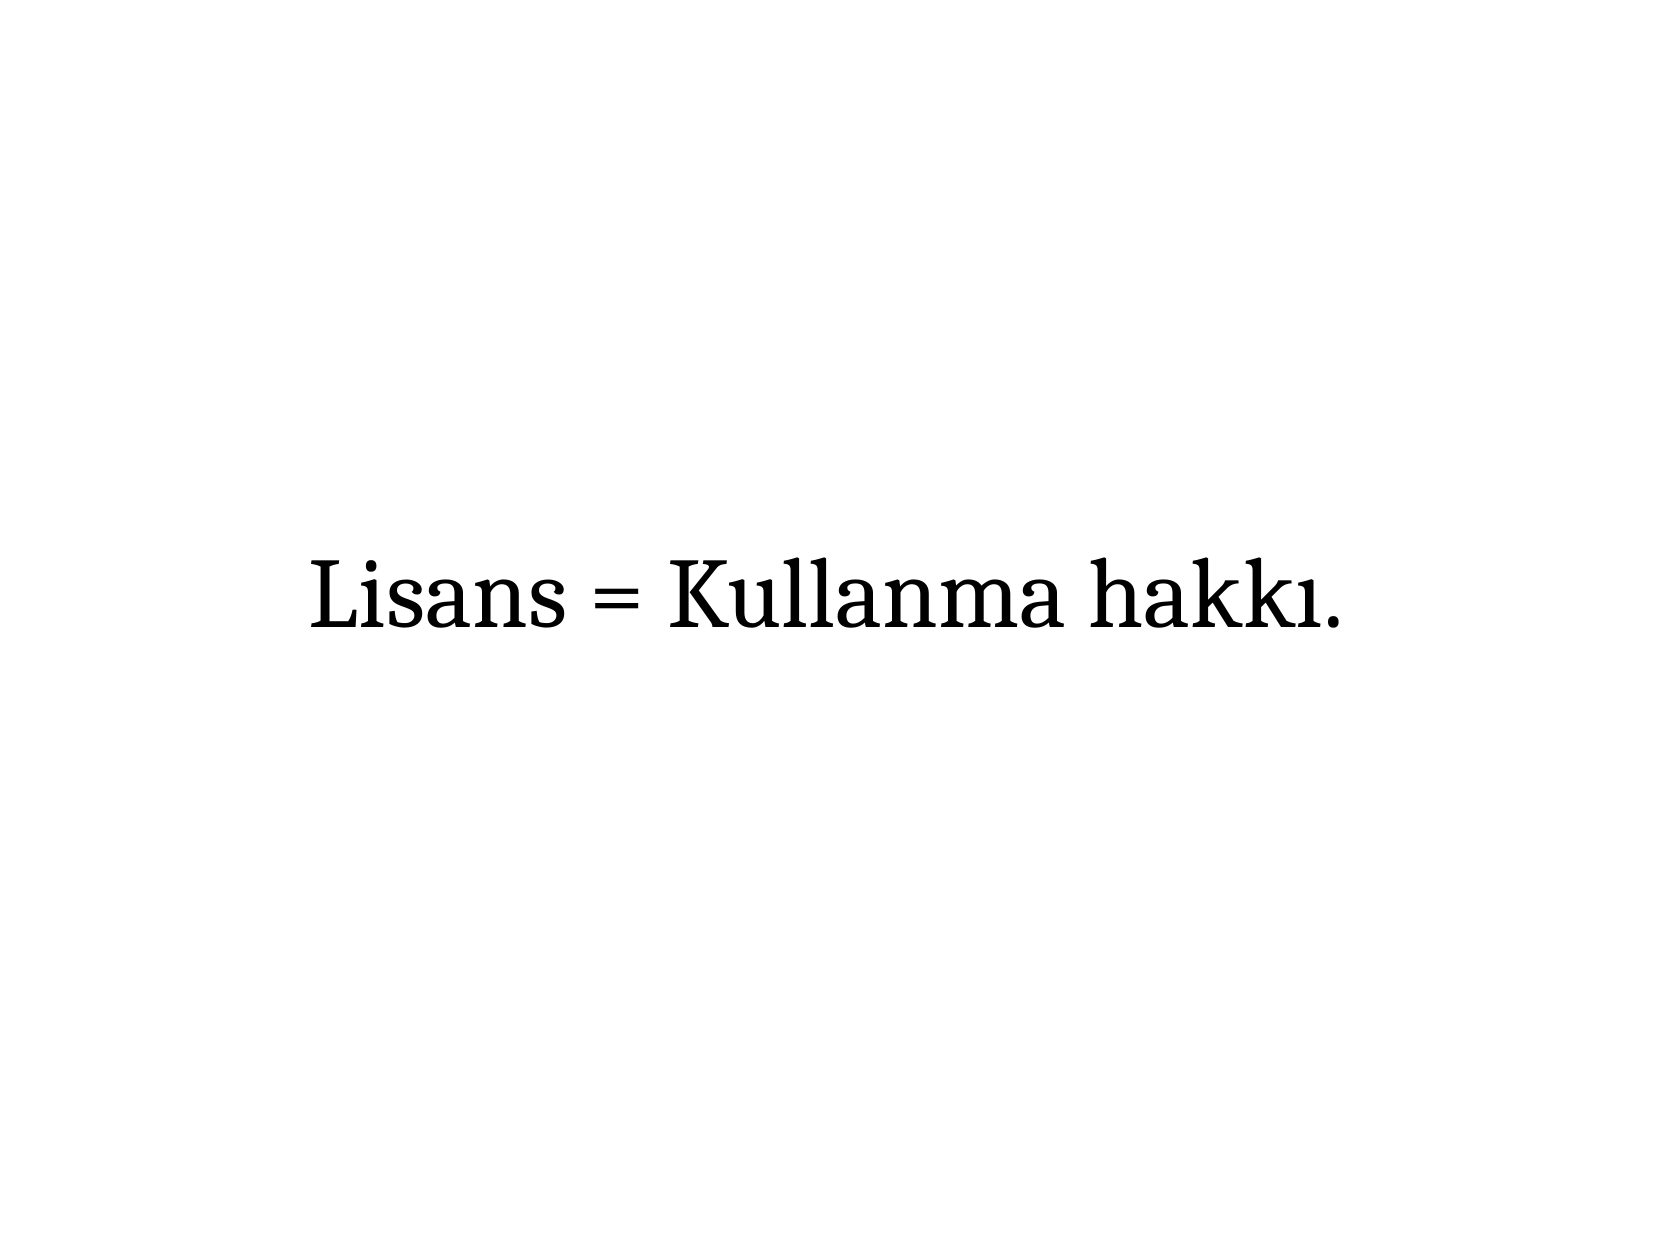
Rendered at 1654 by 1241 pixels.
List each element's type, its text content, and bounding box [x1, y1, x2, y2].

title Lisans = Kullanma hakkı. [82, 281, 1571, 908]
